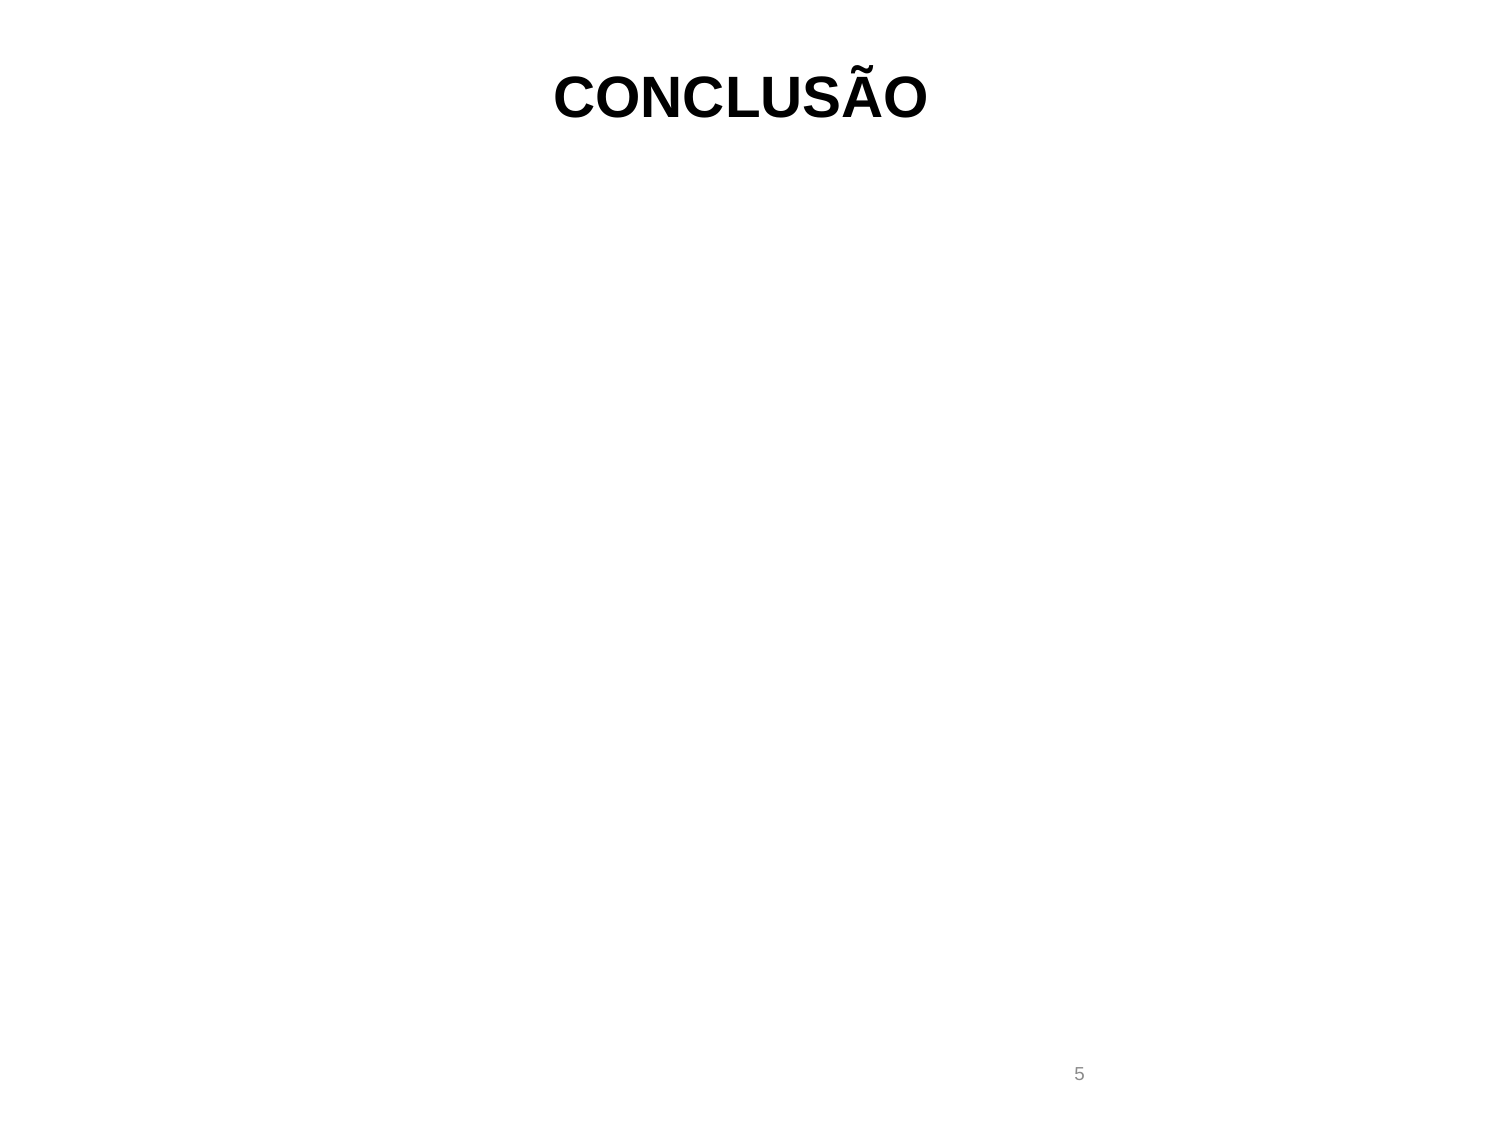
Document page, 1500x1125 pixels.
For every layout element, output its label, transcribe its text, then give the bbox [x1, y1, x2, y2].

slide_number <número> [1059, 1042, 1397, 1103]
text_box CONCLUSÃO [0, 51, 1483, 137]
